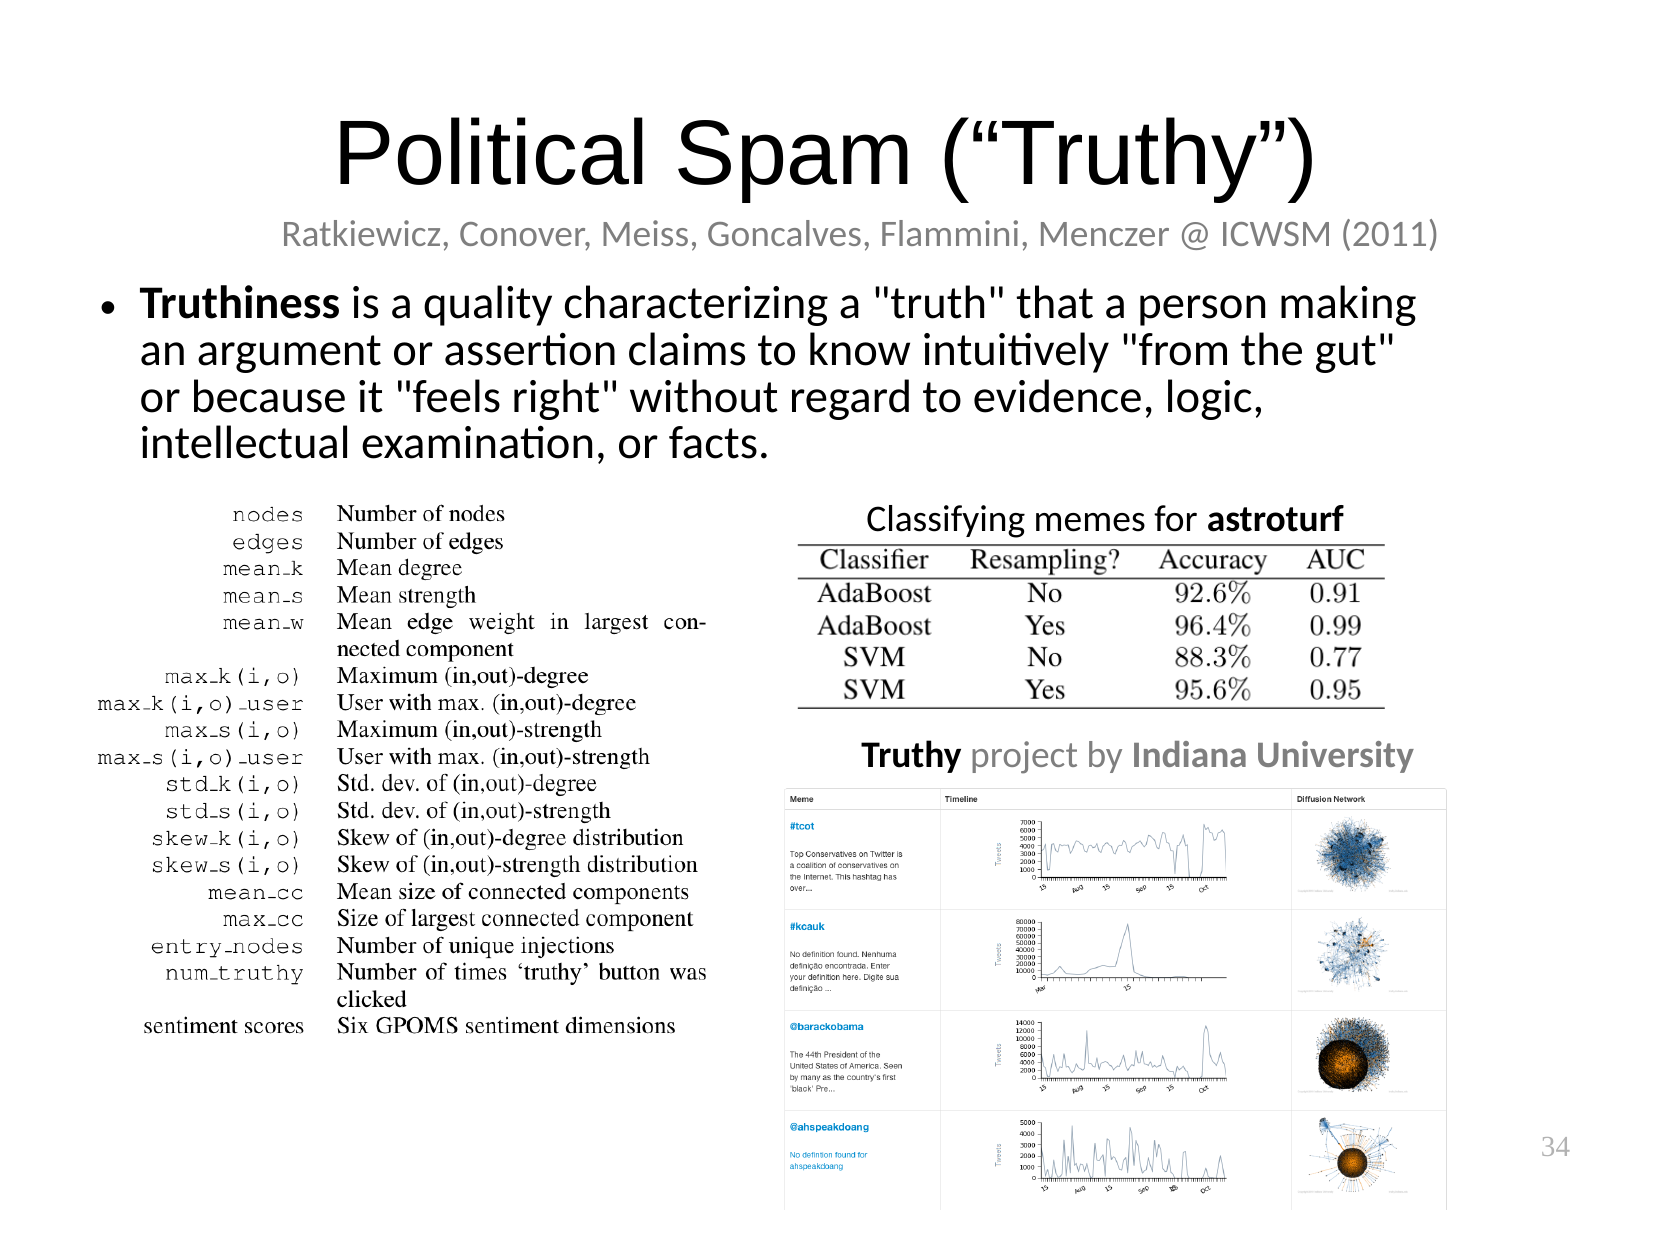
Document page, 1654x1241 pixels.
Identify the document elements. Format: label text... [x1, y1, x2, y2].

text_box Classifying memes for astroturf [851, 486, 1359, 547]
list Truthiness is a quality characterizing a "truth" that a person making an argument or assertion claims to know intuitively "from the gut" or because it "feels right" without regard to evidence, logic, intellectual examination, or facts. [85, 276, 1436, 483]
picture [781, 784, 1451, 1210]
picture [796, 539, 1385, 714]
text_box Truthy project by Indiana University [846, 722, 1430, 783]
picture [85, 503, 717, 1038]
text_box Ratkiewicz, Conover, Meiss, Goncalves, Flammini, Menczer @ ICWSM (2011) [101, 201, 1621, 262]
title Political Spam (“Truthy”) [82, 49, 1571, 257]
